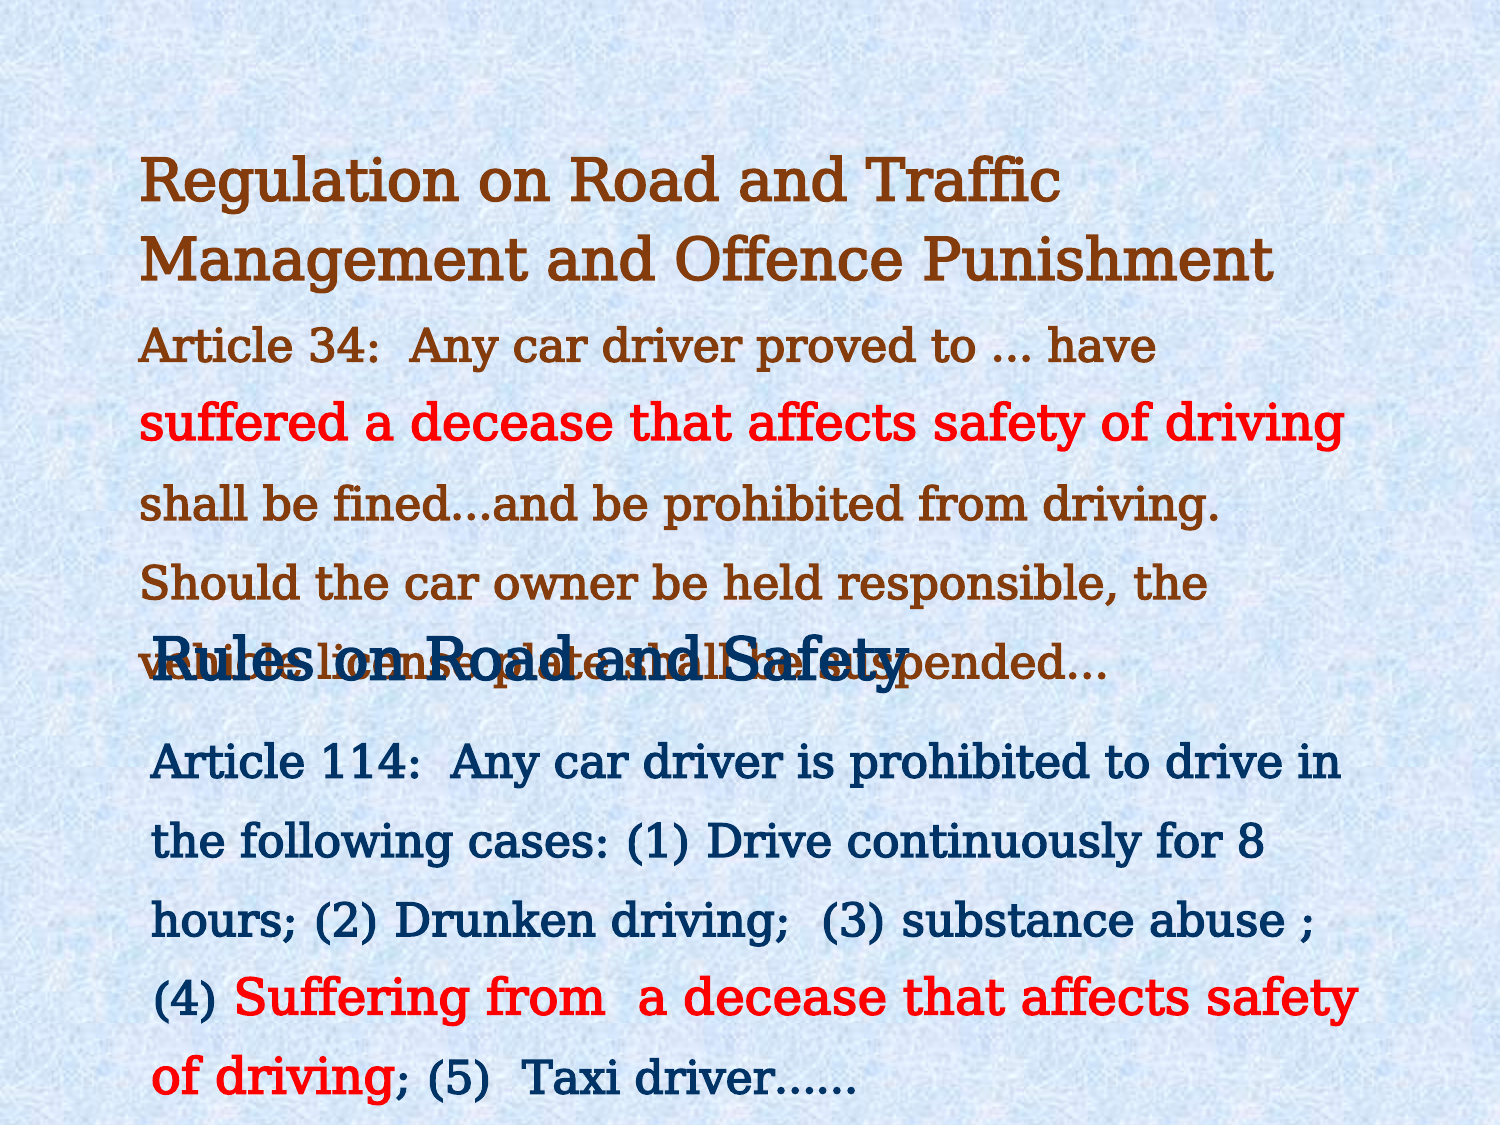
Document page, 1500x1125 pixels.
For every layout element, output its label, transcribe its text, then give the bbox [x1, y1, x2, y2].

title Regulation on Road and Traffic Management and Offence Punishment Article 34: Any car driver proved to … have suffered a decease that affects safety of driving shall be fined…and be prohibited from driving. Should the car owner be held responsible, the vehicle license plate shall be suspended... [123, 125, 1365, 598]
list Rules on Road and Safety Article 114: Any car driver is prohibited to drive in the following cases: (1) Drive continuously for 8 hours; (2) Drunken driving; (3) substance abuse ; (4) Suffering from a decease that affects safety of driving; (5) Taxi driver…… [135, 621, 1395, 1125]
